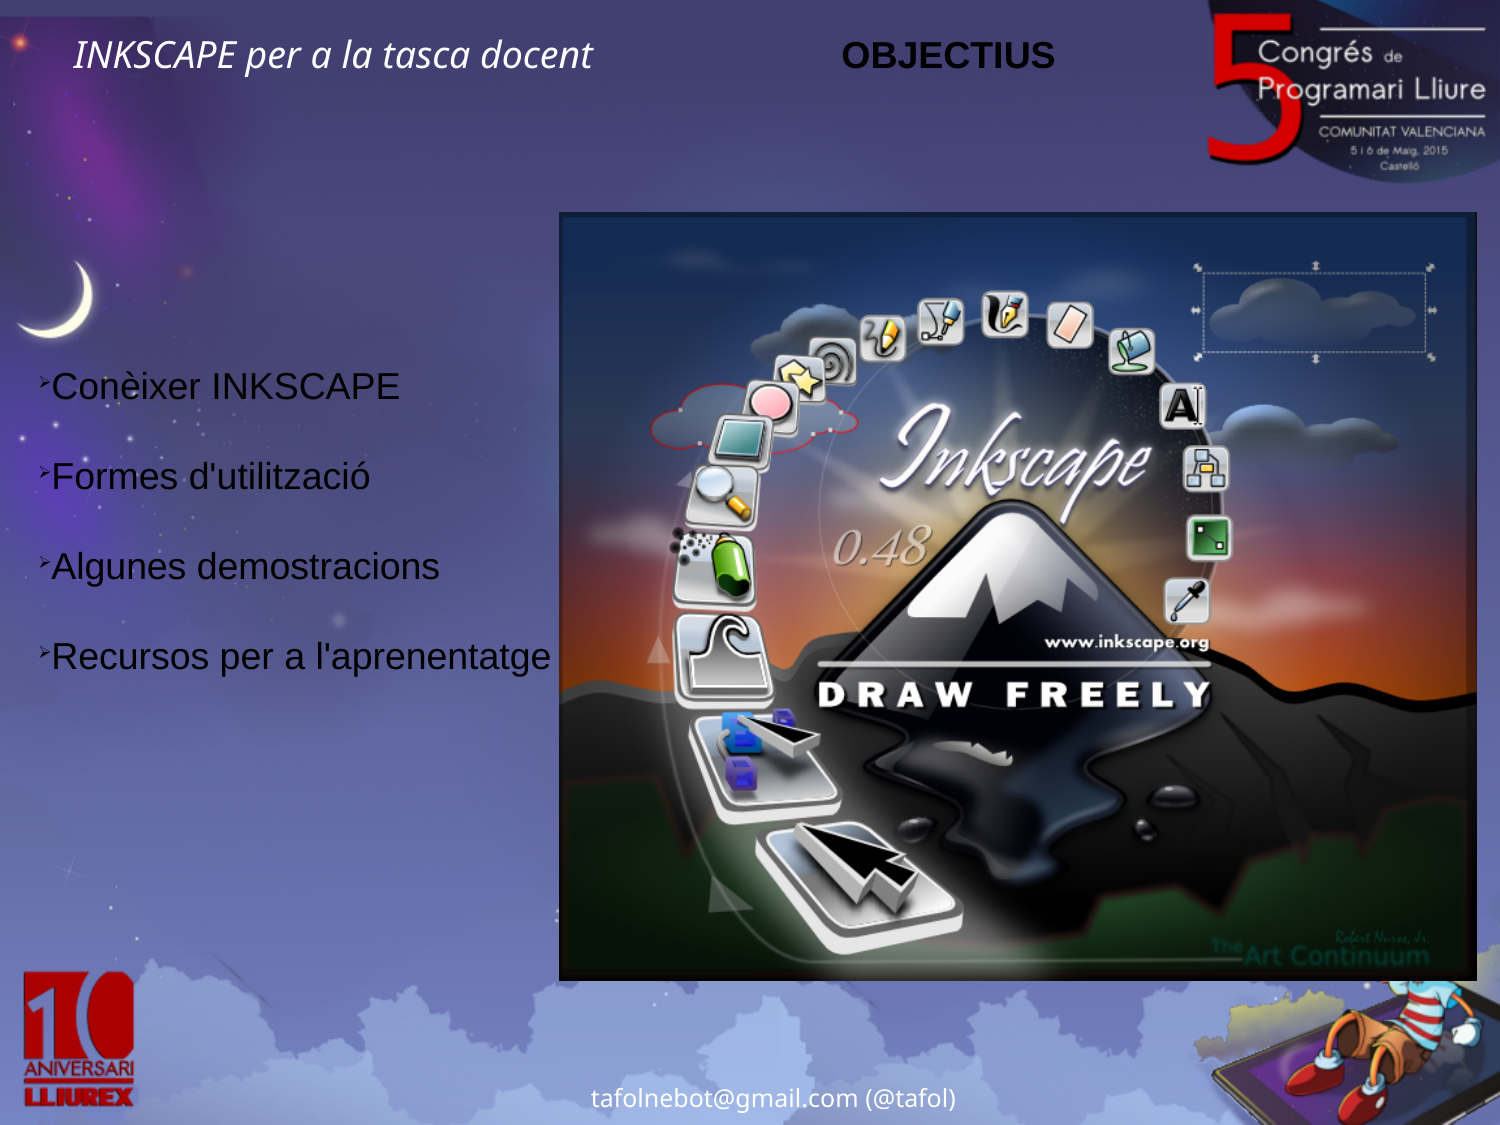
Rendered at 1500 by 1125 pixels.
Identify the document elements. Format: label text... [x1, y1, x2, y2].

text_box Conèixer INKSCAPE Formes d'utilització Algunes demostracions Recursos per a l'aprenentatge [23, 355, 626, 686]
text_box OBJECTIUS [826, 23, 1170, 84]
picture [0, 0, 1500, 1125]
